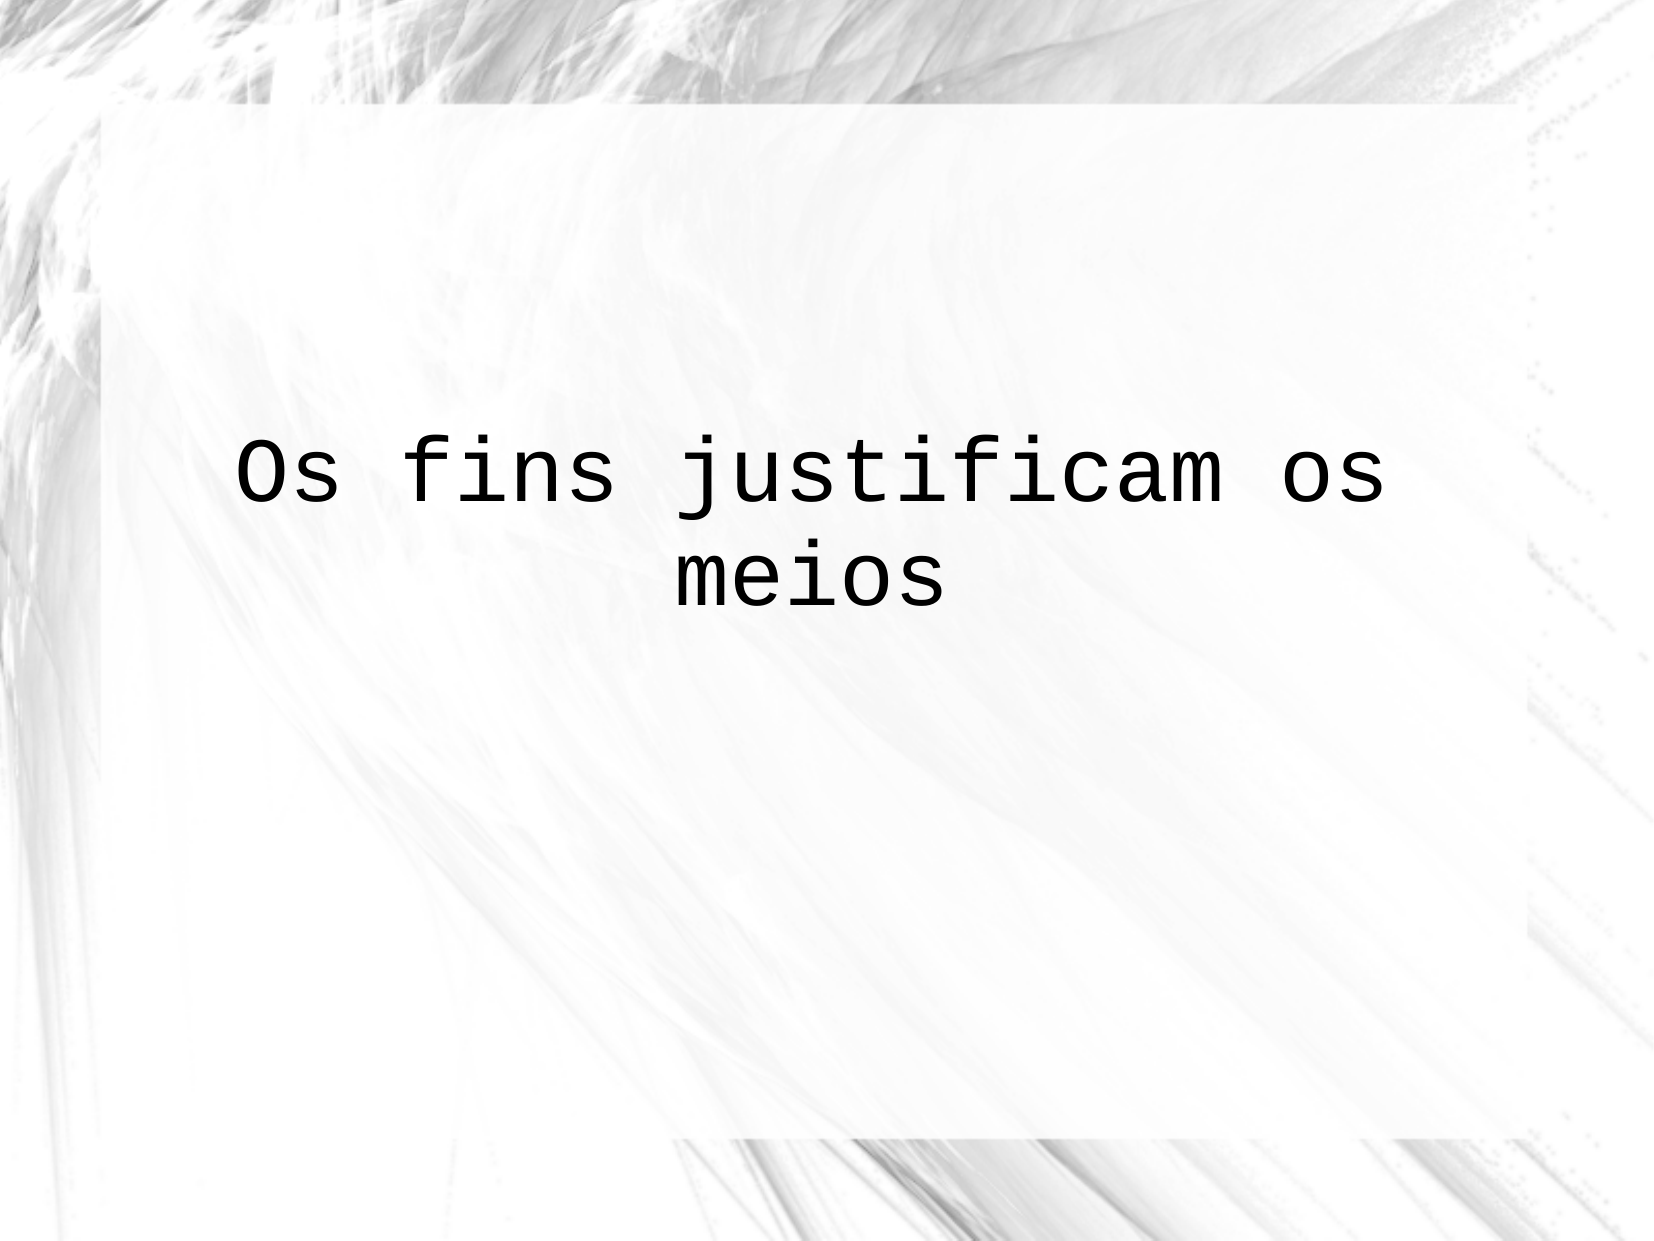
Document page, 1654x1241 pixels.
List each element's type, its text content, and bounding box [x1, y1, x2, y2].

picture [0, 0, 1654, 1241]
subtitle Os fins justificam os meios [118, 112, 1506, 945]
